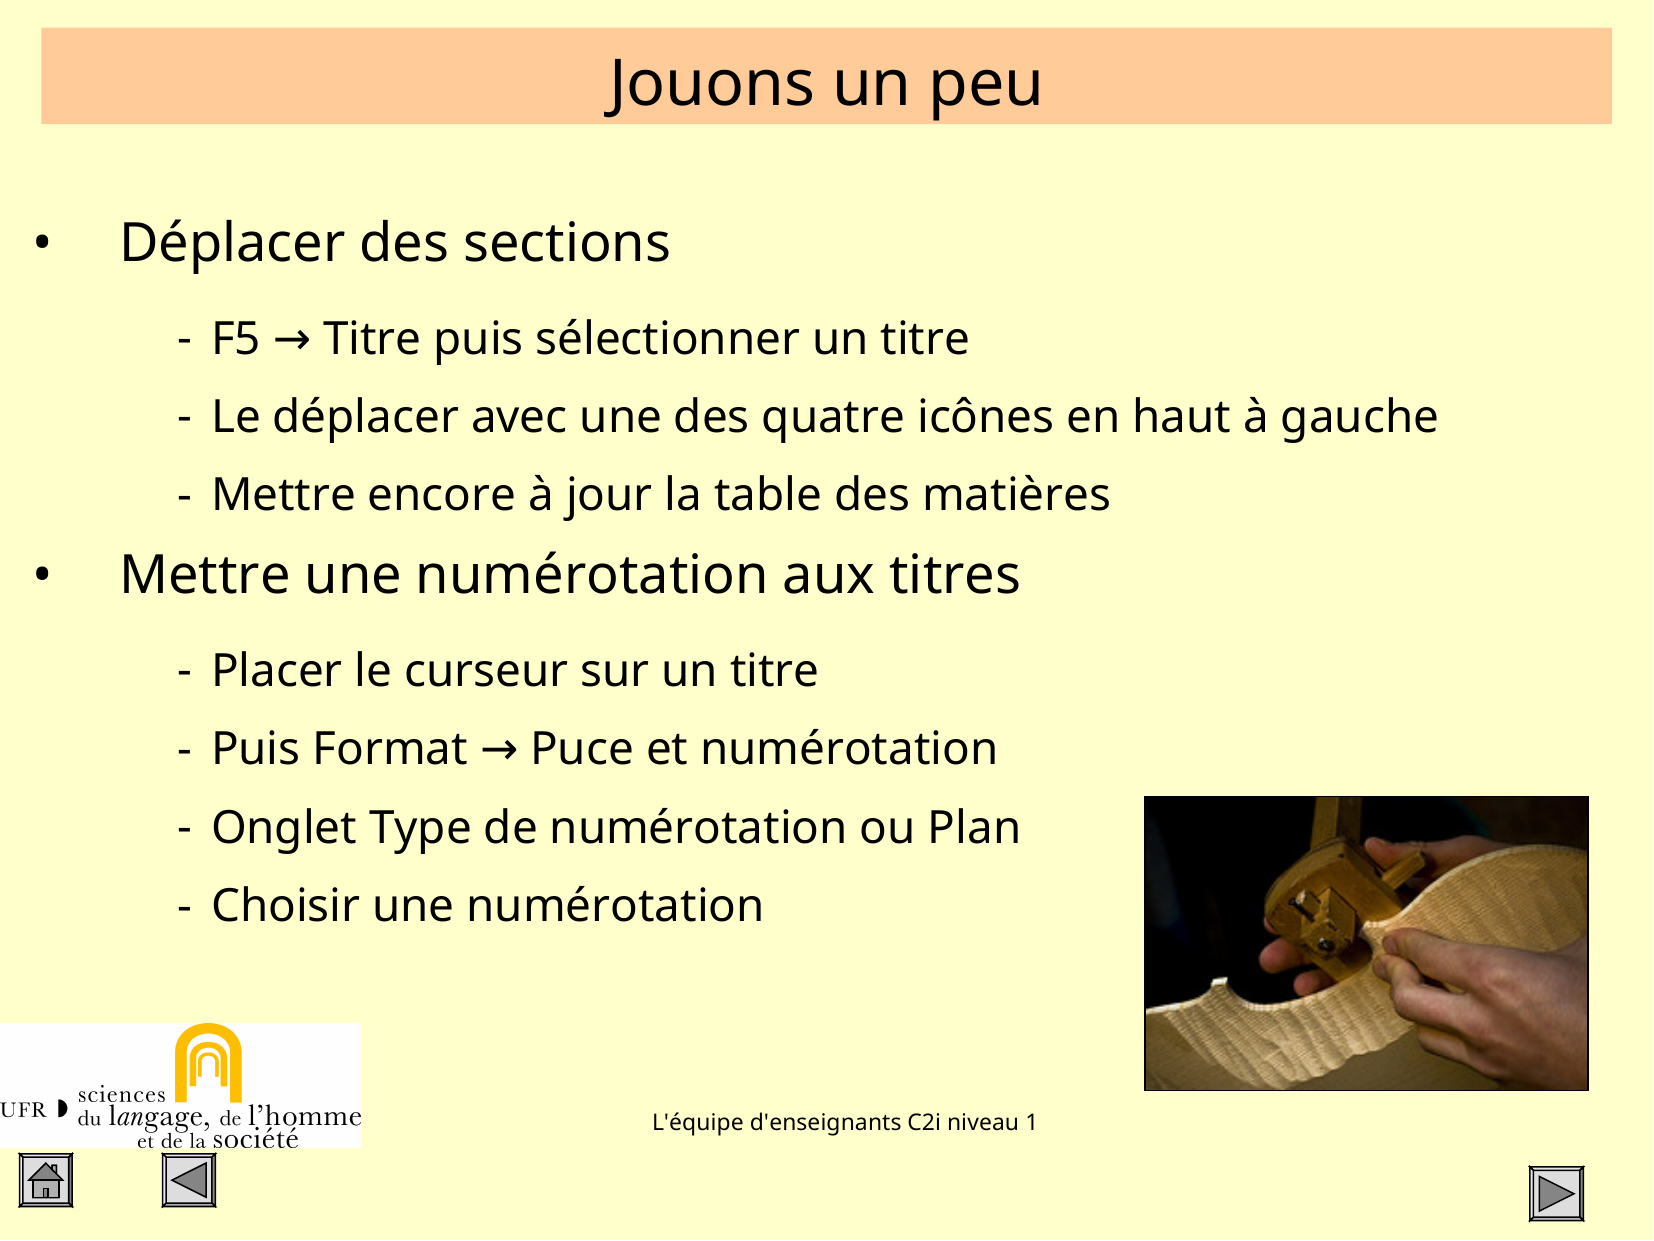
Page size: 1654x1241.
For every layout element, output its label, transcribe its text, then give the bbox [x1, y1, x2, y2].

picture [0, 1023, 361, 1148]
title Jouons un peu [41, 27, 1612, 125]
list Déplacer des sections F5 → Titre puis sélectionner un titre Le déplacer avec une des quatre icônes en haut à gauche Mettre encore à jour la table des matières Mettre une numérotation aux titres Placer le curseur sur un titre Puis Format → Puce et numérotation Onglet Type de numérotation ou Plan Choisir une numérotation [32, 206, 1609, 1006]
picture [1145, 797, 1587, 1090]
